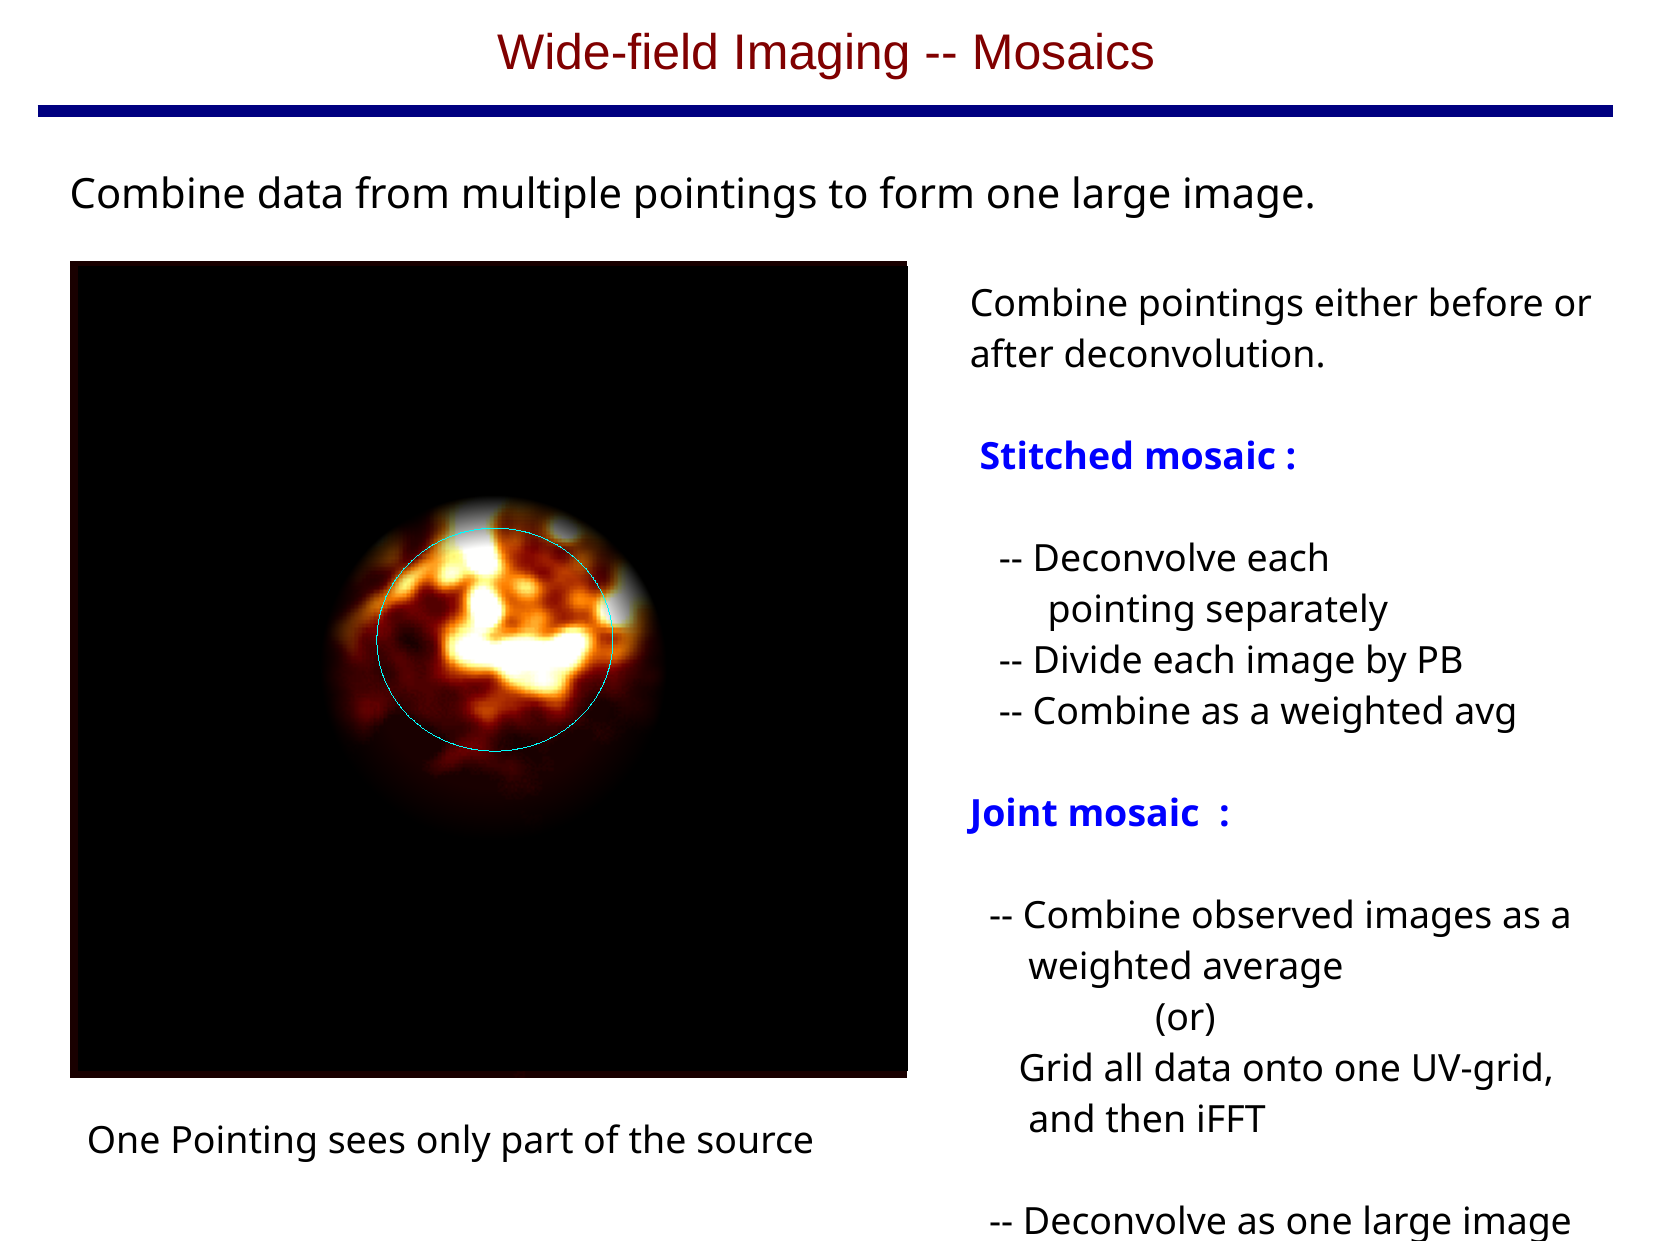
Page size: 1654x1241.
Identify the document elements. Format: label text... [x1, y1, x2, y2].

text_box Combine data from multiple pointings to form one large image. [54, 156, 1607, 272]
picture [70, 261, 907, 1078]
text_box [78, 266, 908, 1071]
title Wide-field Imaging -- Mosaics [82, 15, 1571, 89]
text_box One Pointing sees only part of the source [72, 1105, 904, 1208]
text_box Combine pointings either before or after deconvolution. Stitched mosaic : -- Deconvolve each pointing separately -- Divide each image by PB -- Combine as a weighted avg Joint mosaic : -- Combine observed images as a weighted average (or) Grid all data onto one UV-grid, and then iFFT -- Deconvolve as one large image [954, 268, 1653, 1111]
